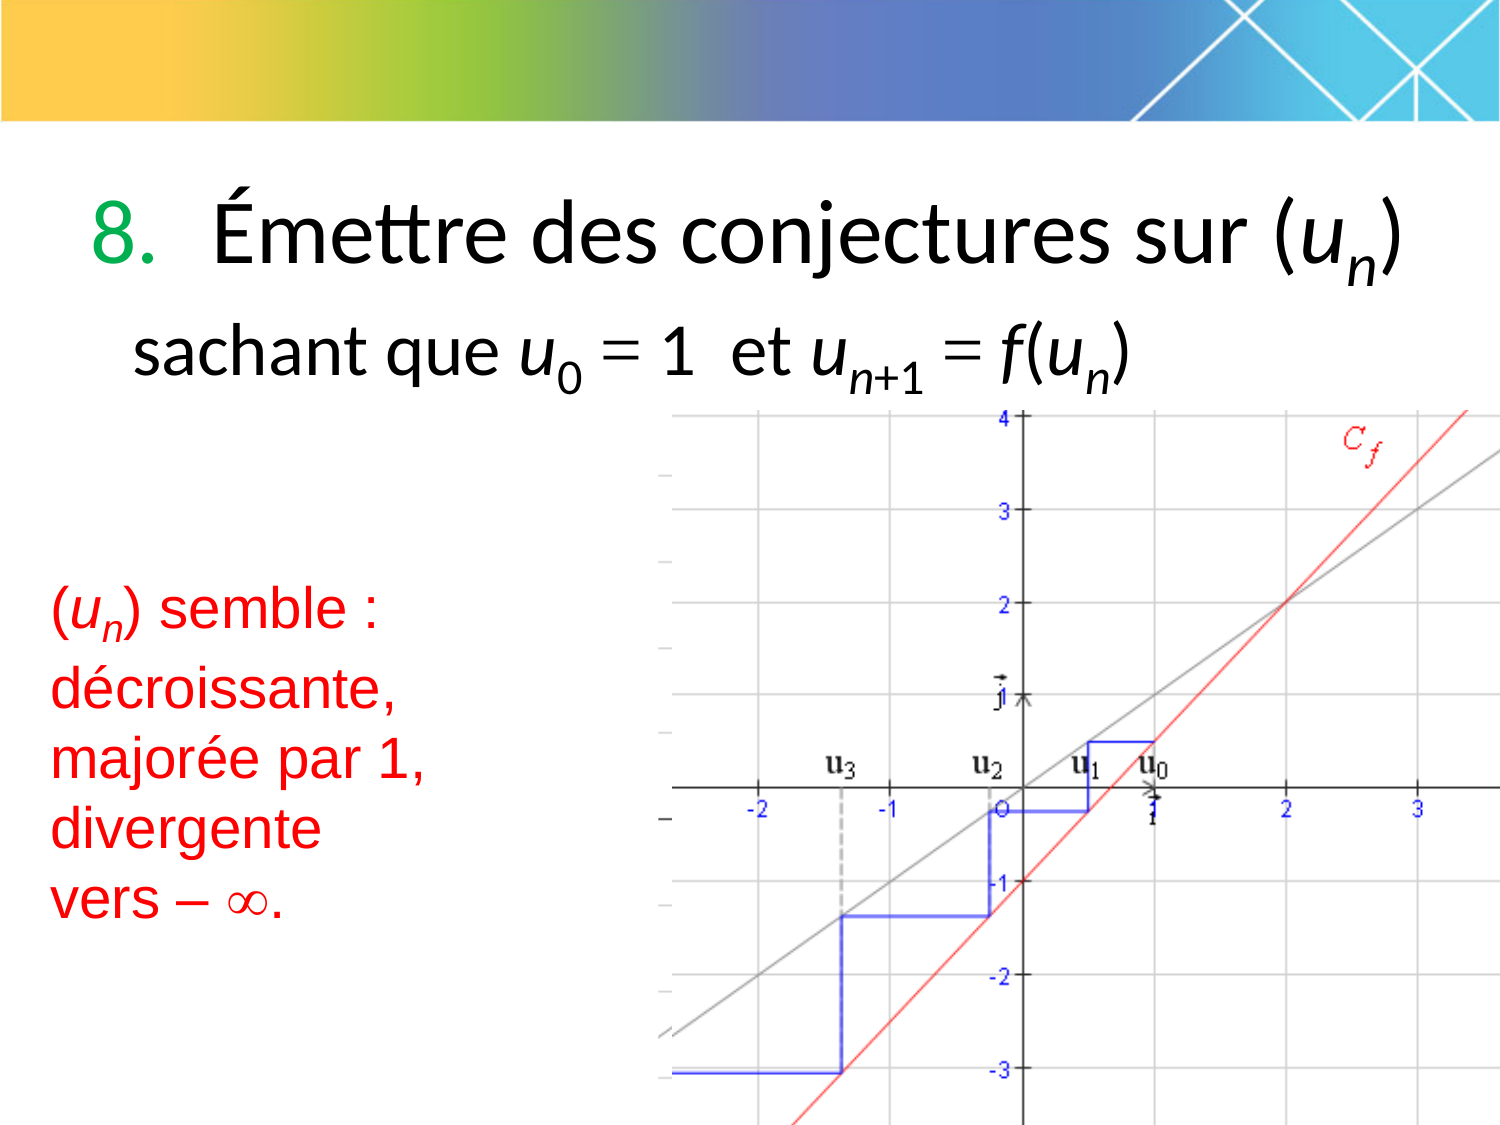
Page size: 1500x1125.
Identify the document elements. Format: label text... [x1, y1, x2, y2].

title Émettre des conjectures sur (un) [75, 164, 1500, 305]
picture [658, 410, 1500, 1125]
picture [0, 0, 1500, 123]
text_box (un) semble : décroissante, majorée par 1, divergente vers – . [35, 562, 458, 939]
text_box sachant que u0 = 1 et un+1 = f(un) [117, 292, 1330, 412]
